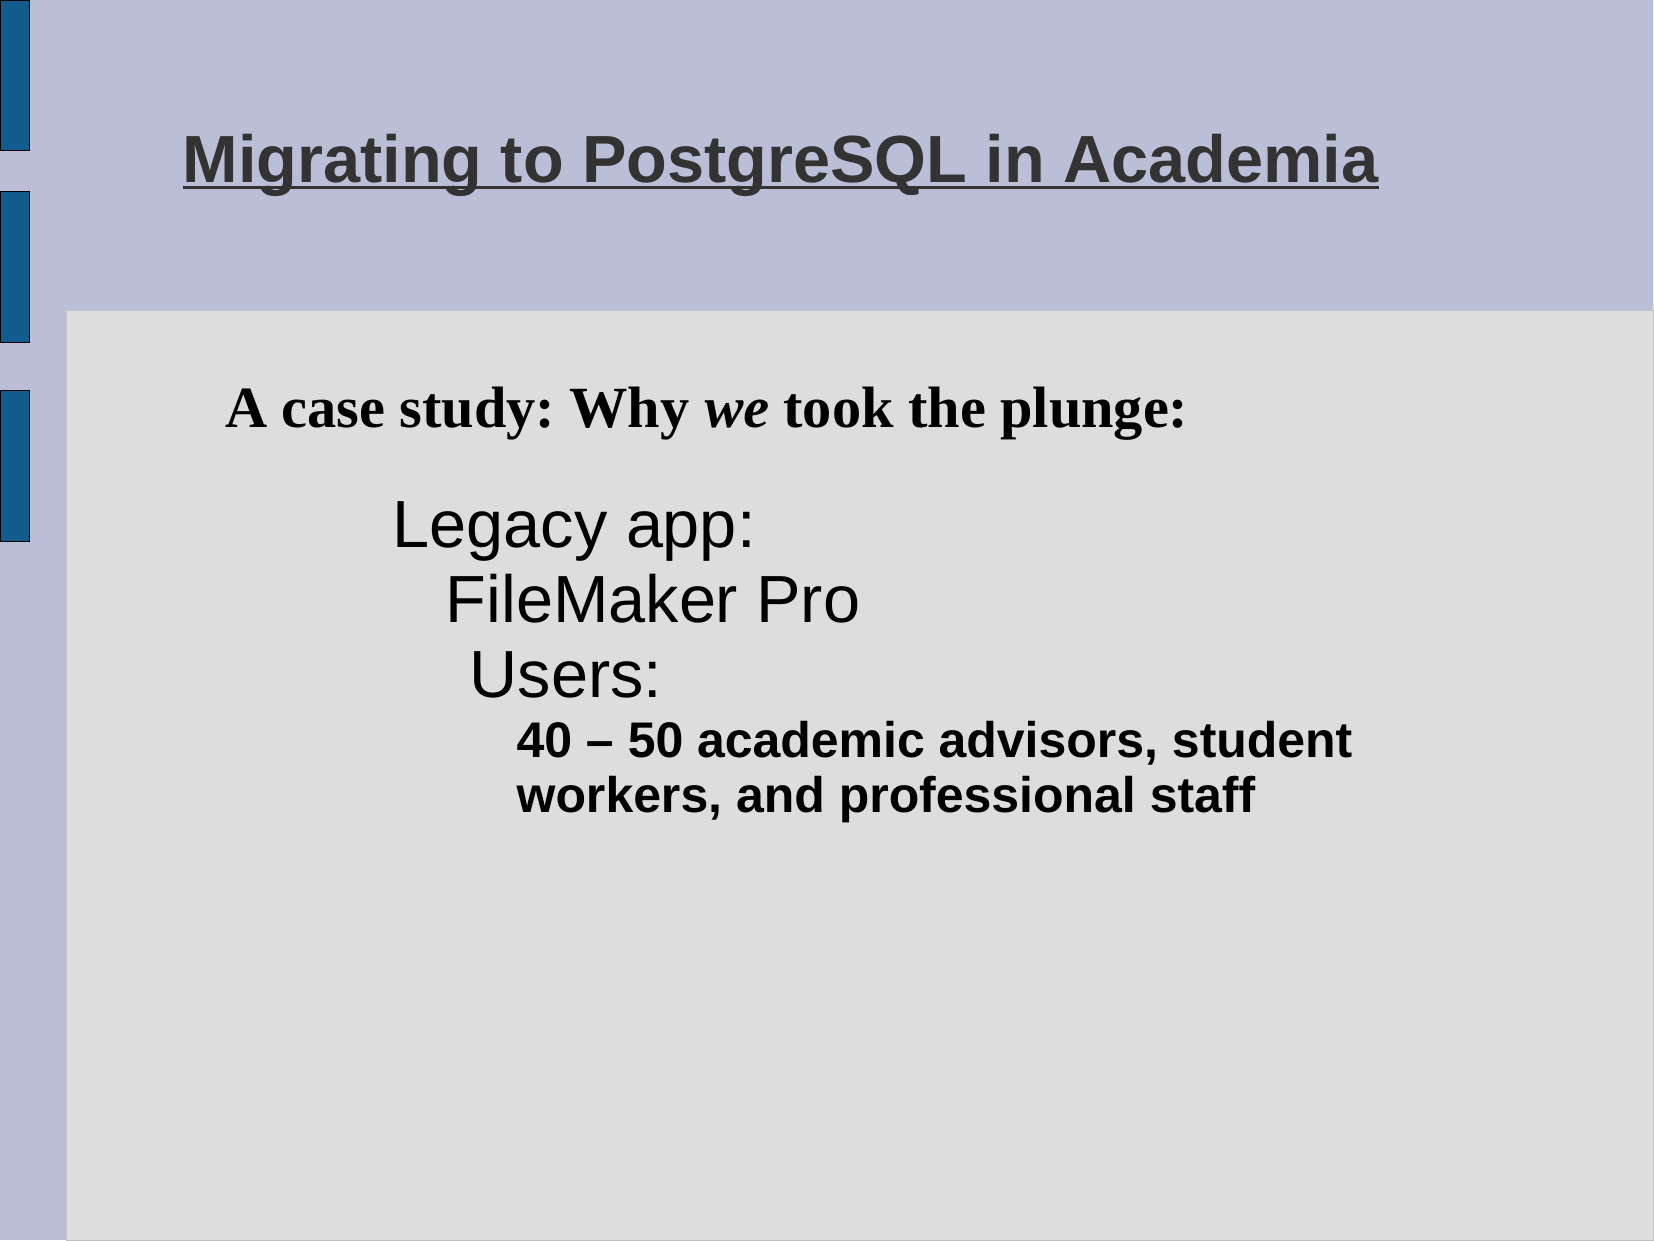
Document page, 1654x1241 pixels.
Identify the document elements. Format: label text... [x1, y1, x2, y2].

title Migrating to PostgreSQL in Academia [75, 55, 1488, 263]
text_box A case study: Why we took the plunge: [225, 375, 1388, 441]
text_box Legacy app: FileMaker Pro Users: 40 – 50 academic advisors, student workers, and professional staff [375, 487, 1426, 826]
